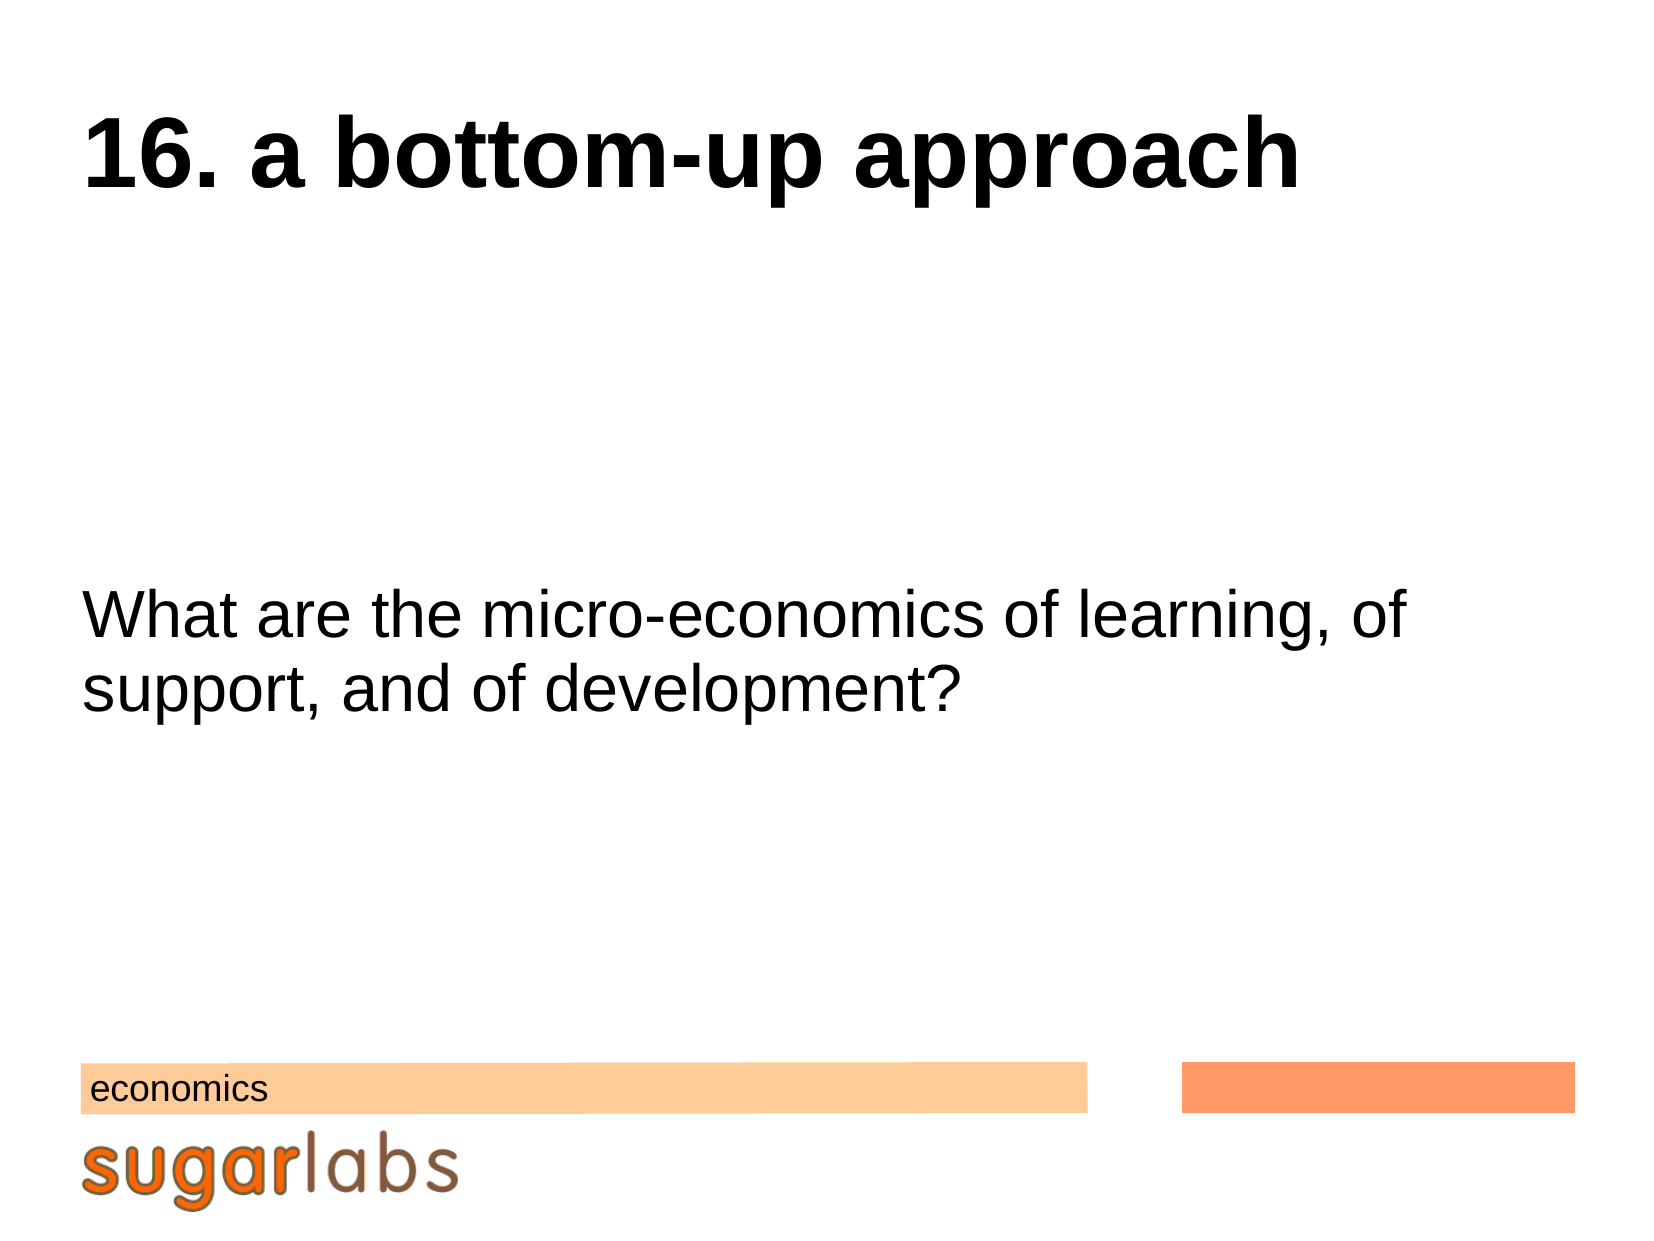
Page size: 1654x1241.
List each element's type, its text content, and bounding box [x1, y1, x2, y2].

subtitle What are the micro-economics of learning, of support, and of development? [82, 290, 1571, 1013]
text_box economics [75, 1060, 938, 1122]
title 16. a bottom-up approach [82, 49, 1571, 257]
picture [82, 1130, 458, 1212]
